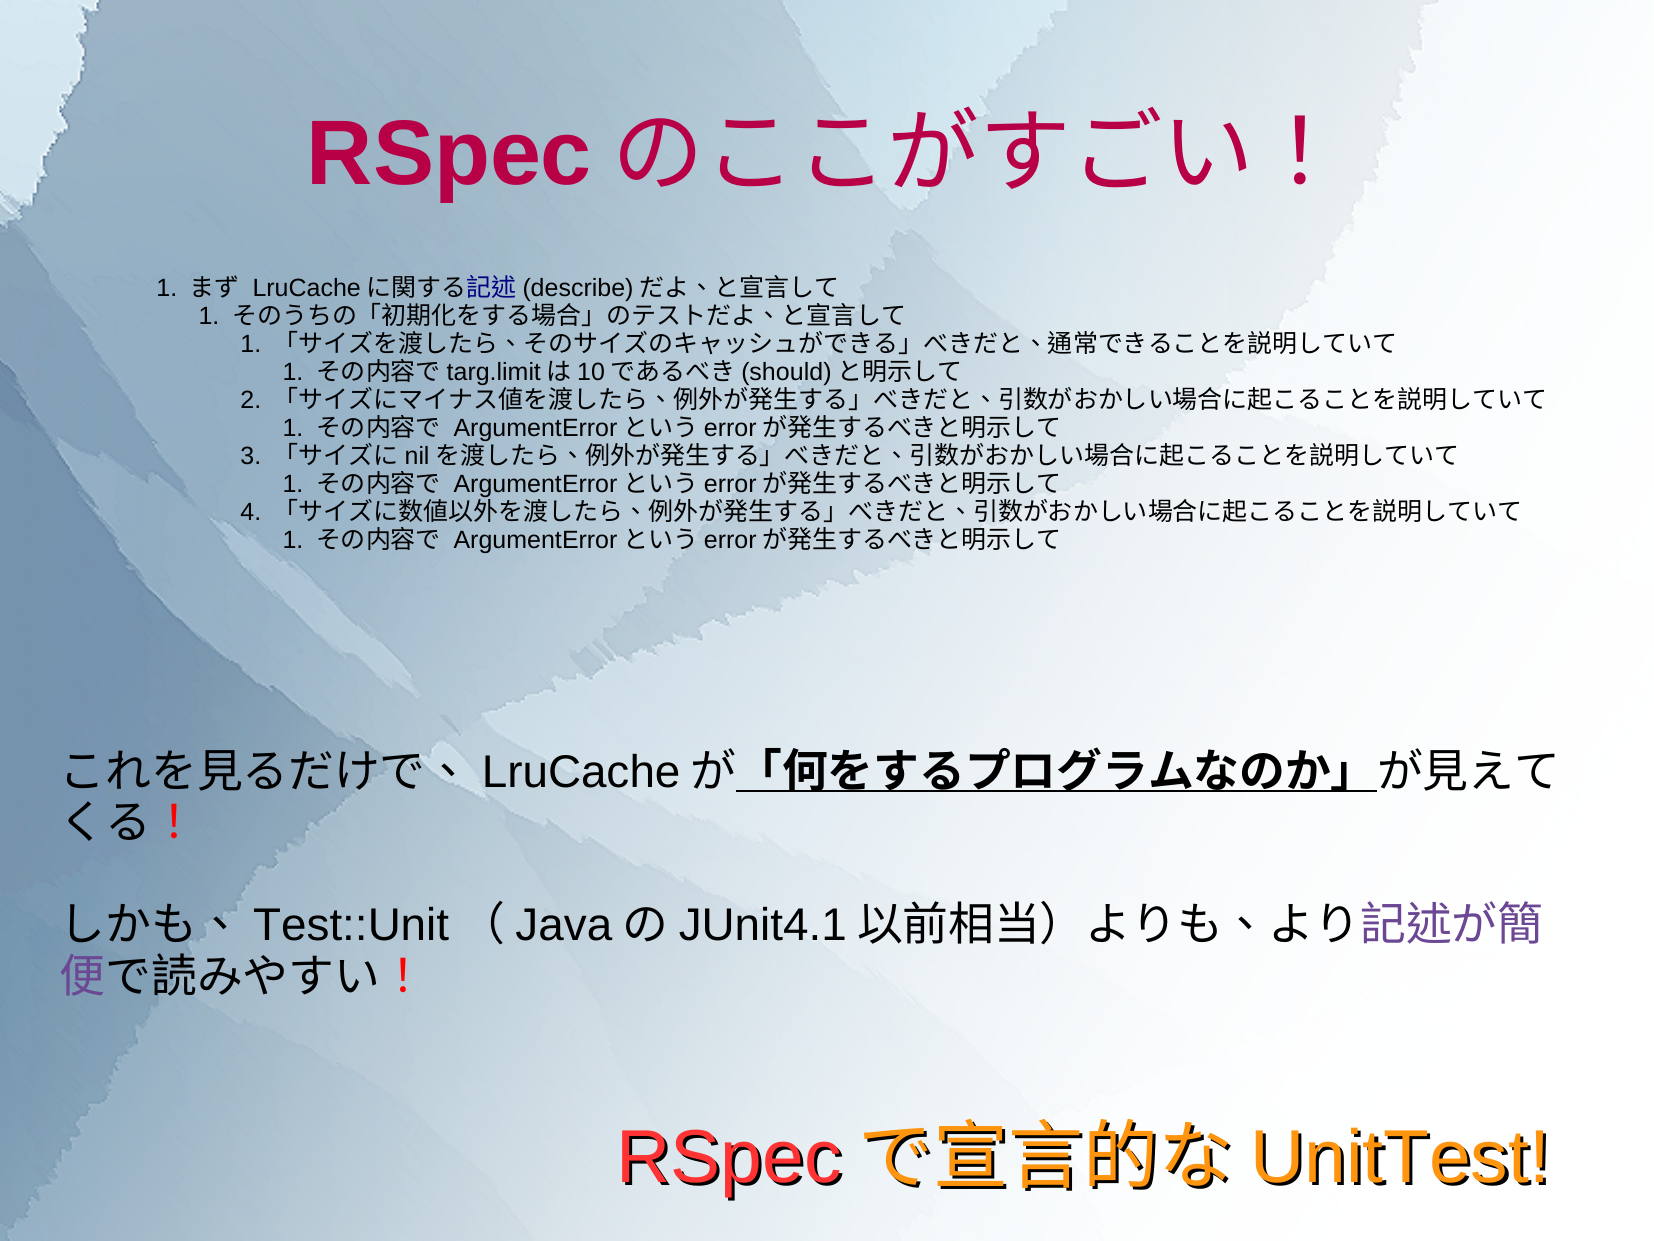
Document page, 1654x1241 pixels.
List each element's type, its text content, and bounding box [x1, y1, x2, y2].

title RSpecのここがすごい！ [82, 56, 1571, 250]
text_box RSpecで宣言的なUnitTest! [561, 1107, 1565, 1207]
picture [0, 0, 1654, 1241]
text_box 1. まず LruCacheに関する記述(describe)だよ、と宣言して 1. そのうちの「初期化をする場合」のテストだよ、と宣言して 1. 「サイズを渡したら、そのサイズのキャッシュができる」べきだと、通常できることを説明していて 1. その内容でtarg.limitは10であるべき(should)と明示して 2. 「サイズにマイナス値を渡したら、例外が発生する」べきだと、引数がおかしい場合に起こることを説明していて 1. その内容で ArgumentErrorというerrorが発生するべきと明示して 3. 「サイズにnilを渡したら、例外が発生する」べきだと、引数がおかしい場合に起こることを説明していて 1. その内容で ArgumentErrorというerrorが発生するべきと明示して 4. 「サイズに数値以外を渡したら、例外が発生する」べきだと、引数がおかしい場合に起こることを説明していて 1. その内容で ArgumentErrorというerrorが発生するべきと明示して [120, 266, 1595, 621]
text_box これを見るだけで、LruCacheが「何をするプログラムなのか」が見えてくる！ しかも、Test::Unit（JavaのJUnit4.1以前相当）よりも、より記述が簡便で読みやすい！ [45, 738, 1595, 1010]
